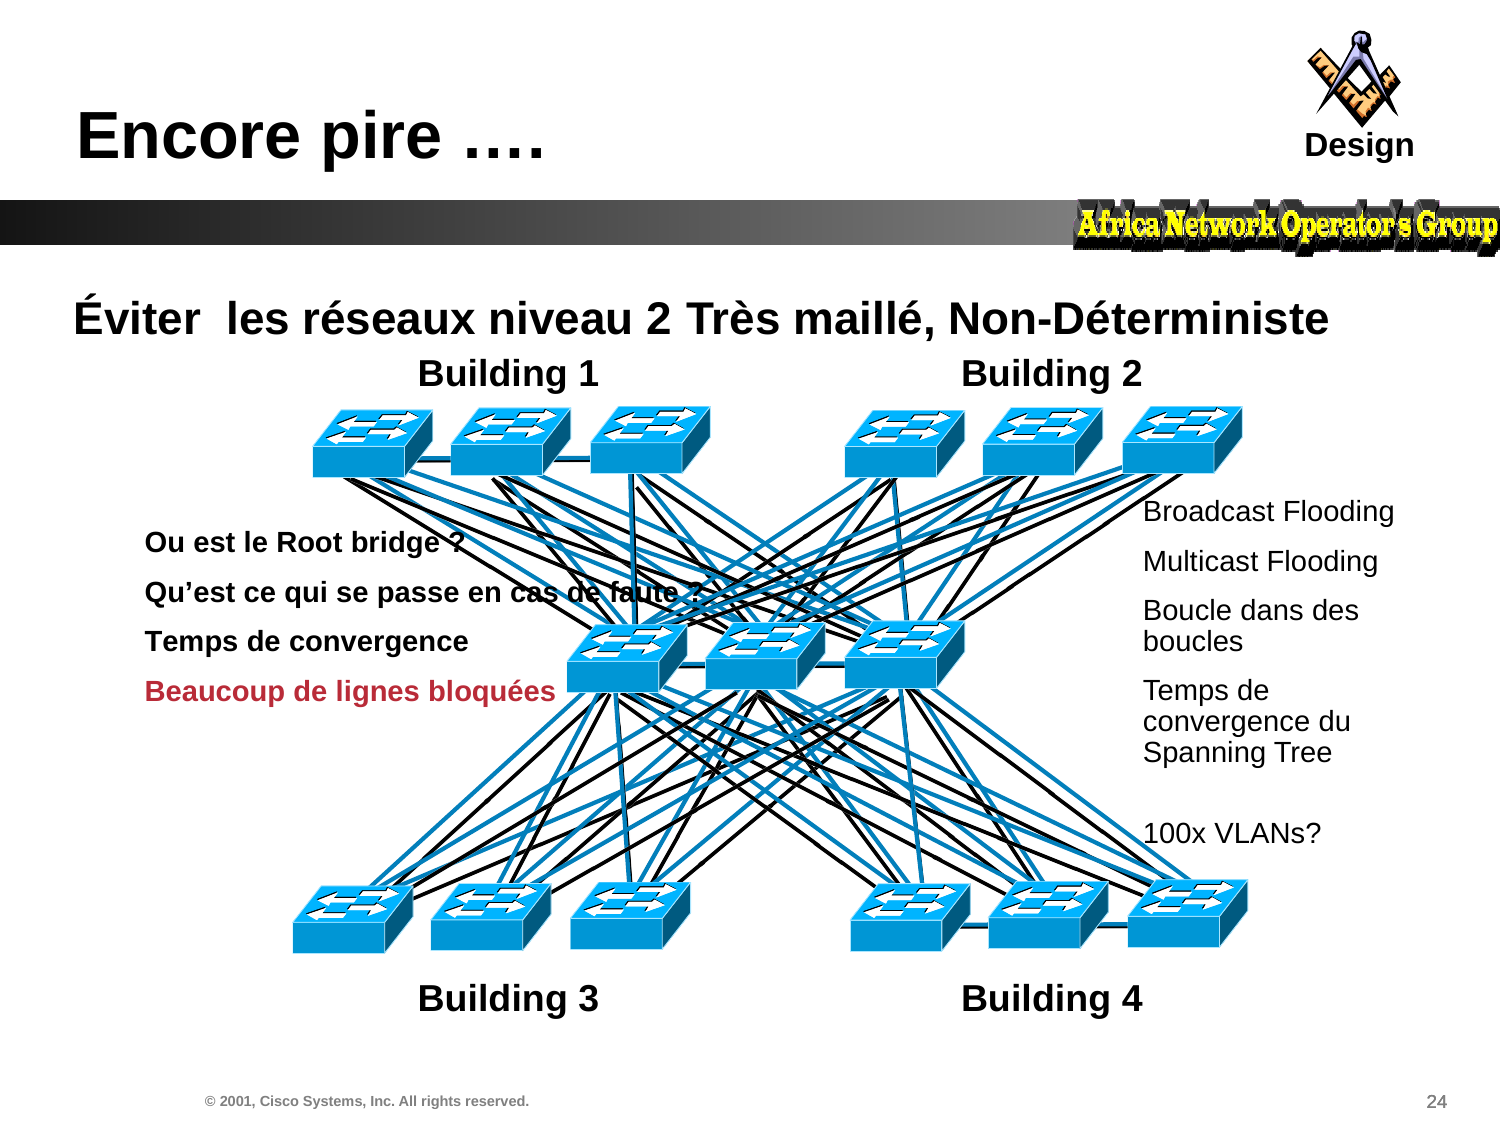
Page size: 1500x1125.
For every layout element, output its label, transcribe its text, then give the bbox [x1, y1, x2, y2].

picture [1102, 906, 1110, 922]
picture [901, 639, 937, 649]
picture [340, 417, 375, 428]
text_box Building 4 [931, 970, 1173, 1025]
picture [430, 883, 552, 952]
picture [1122, 406, 1150, 442]
picture [669, 406, 712, 475]
picture [912, 413, 948, 424]
picture [566, 624, 605, 661]
picture [447, 906, 483, 916]
picture [704, 622, 732, 661]
picture [1044, 900, 1080, 910]
picture [617, 414, 653, 425]
picture [380, 413, 417, 424]
picture [361, 889, 397, 900]
picture [499, 887, 534, 897]
text_box Building 2 [946, 344, 1158, 400]
picture [1307, 29, 1402, 118]
picture [487, 902, 523, 912]
picture [570, 882, 598, 918]
picture [328, 433, 364, 443]
text_box Broadcast Flooding Multicast Flooding Boucle dans des boucles Temps de convergence du Spanning Tree 100x VLANs? [1105, 485, 1433, 906]
picture [1020, 407, 1104, 477]
picture [788, 666, 827, 691]
picture [543, 461, 572, 477]
picture [860, 644, 896, 654]
picture [506, 426, 543, 436]
picture [586, 905, 622, 915]
picture [659, 690, 672, 694]
picture [1009, 415, 1045, 426]
picture [583, 648, 619, 658]
picture [844, 410, 872, 446]
picture [623, 643, 659, 653]
picture [937, 620, 966, 690]
list Ou est le Root bridge ? Qu’est ce qui se passe en cas de faute ? Temps de convergence Beaucoup de lignes bloquées [50, 503, 417, 837]
picture [761, 641, 797, 651]
picture [665, 666, 689, 693]
picture [1039, 426, 1075, 436]
picture [1190, 409, 1226, 420]
picture [1050, 411, 1086, 422]
picture [1178, 425, 1214, 435]
picture [866, 906, 901, 917]
picture [466, 431, 502, 441]
picture [309, 909, 344, 919]
picture [1137, 429, 1174, 439]
picture [820, 622, 827, 661]
picture [349, 904, 385, 914]
title Encore pire …. [62, 41, 1313, 180]
picture [871, 418, 907, 429]
picture [720, 645, 757, 655]
picture [1004, 904, 1040, 914]
picture [999, 430, 1034, 441]
text_box Building 3 [387, 970, 630, 1026]
picture [844, 623, 865, 657]
picture [658, 409, 694, 420]
picture [606, 429, 642, 439]
picture [918, 887, 954, 898]
picture [1144, 906, 1179, 913]
picture [901, 428, 936, 439]
text_box Building 1 [403, 344, 615, 400]
picture [849, 883, 972, 953]
picture [477, 415, 513, 426]
picture [292, 885, 369, 922]
picture [674, 624, 689, 661]
picture [925, 883, 972, 922]
picture [646, 425, 682, 435]
picture [912, 624, 949, 635]
picture [590, 406, 618, 443]
picture [876, 891, 913, 902]
picture [987, 928, 1110, 950]
picture [369, 428, 404, 438]
picture [731, 630, 767, 641]
picture [1014, 889, 1050, 900]
text_box Design [1292, 118, 1428, 170]
picture [982, 407, 1010, 444]
picture [412, 461, 434, 476]
picture [1070, 180, 1500, 275]
picture [1127, 906, 1249, 949]
picture [773, 625, 808, 636]
picture [635, 628, 671, 639]
picture [292, 885, 414, 955]
picture [860, 433, 896, 443]
picture [1127, 906, 1134, 916]
picture [320, 893, 355, 904]
picture [1056, 884, 1092, 895]
picture [518, 411, 555, 422]
picture [893, 410, 966, 479]
picture [1162, 406, 1244, 475]
picture [987, 881, 1013, 922]
picture [400, 474, 423, 479]
picture [638, 885, 674, 896]
text_box Éviter les réseaux niveau 2 Très maillé, Non-Déterministe [62, 281, 1415, 352]
picture [712, 690, 735, 694]
picture [626, 900, 662, 910]
picture [1149, 414, 1185, 425]
picture [871, 628, 907, 639]
picture [570, 882, 692, 951]
picture [450, 407, 572, 455]
picture [312, 409, 434, 455]
picture [597, 889, 633, 901]
picture [906, 902, 942, 912]
picture [457, 891, 493, 902]
picture [430, 883, 458, 920]
picture [594, 632, 630, 644]
